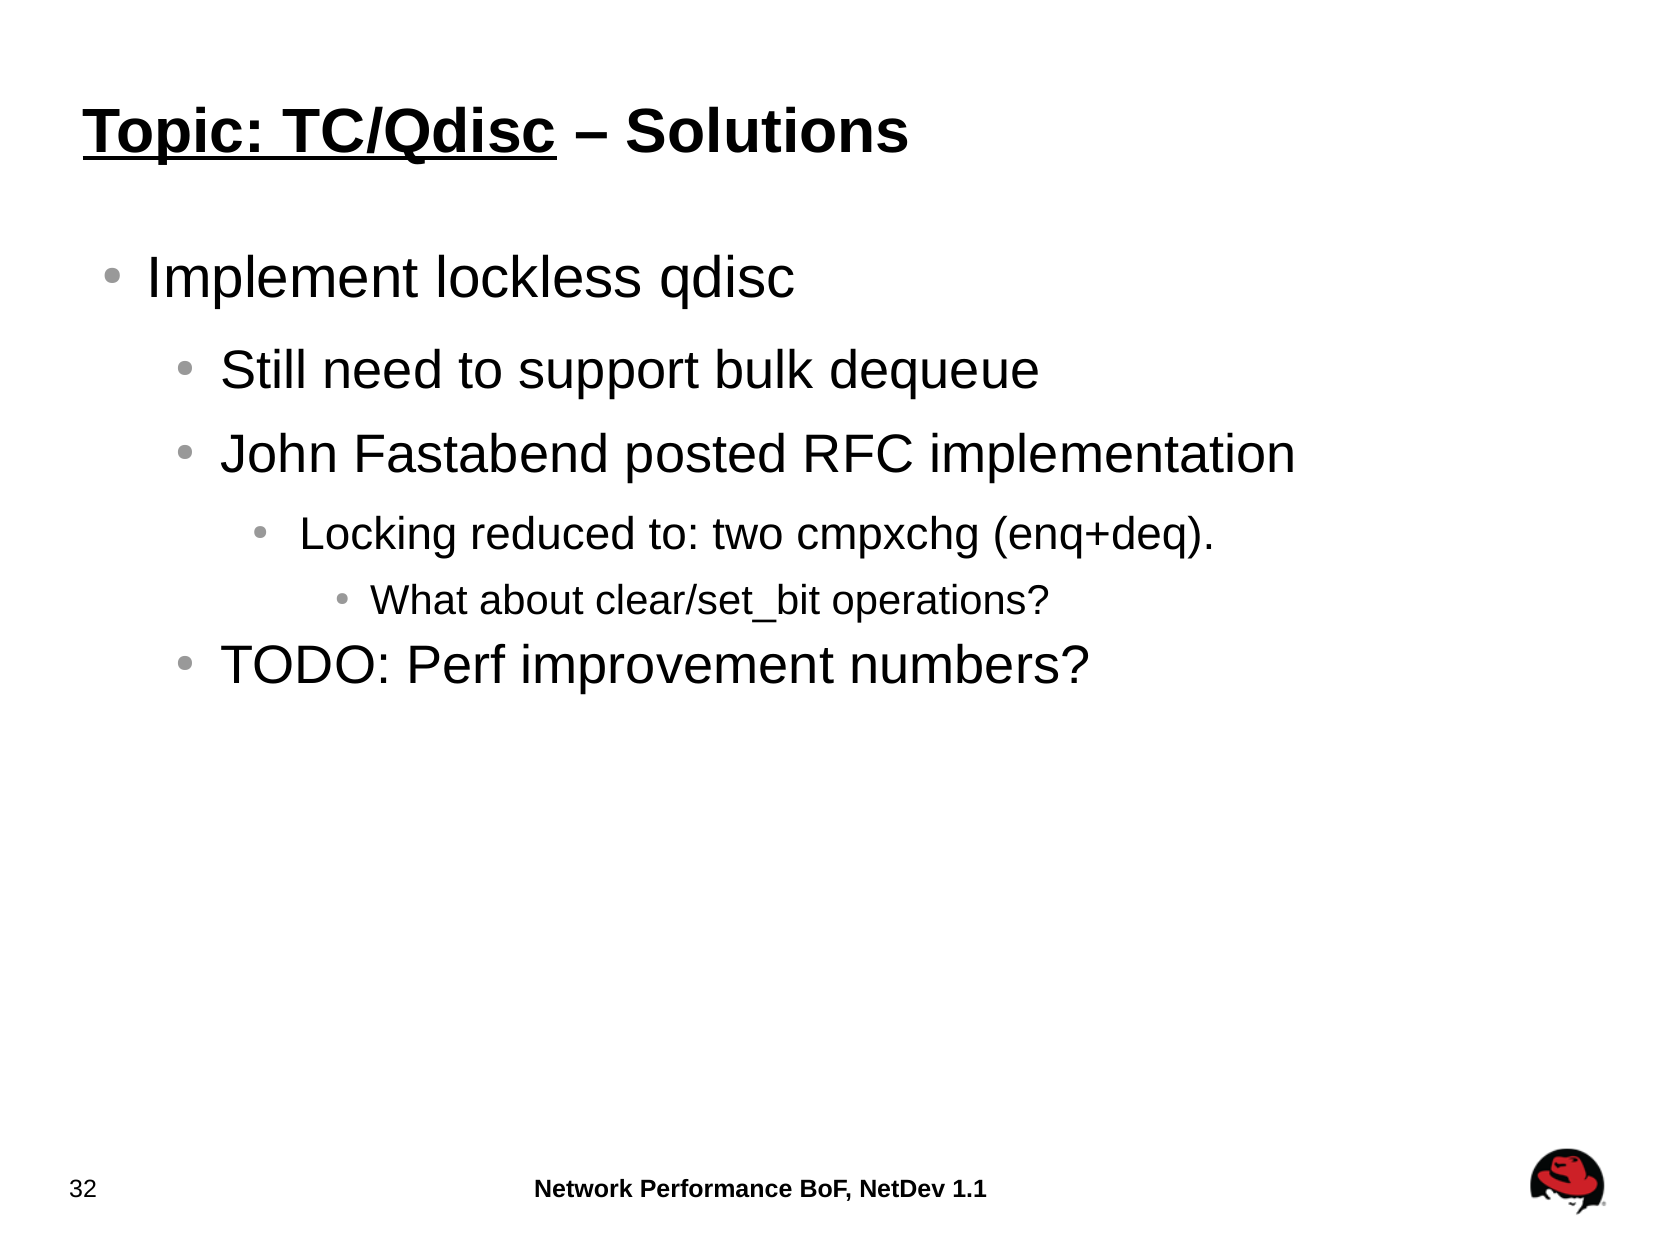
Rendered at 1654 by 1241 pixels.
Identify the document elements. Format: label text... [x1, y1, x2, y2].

title Topic: TC/Qdisc – Solutions [82, 37, 1571, 226]
picture [1529, 1146, 1612, 1224]
list Implement lockless qdisc Still need to support bulk dequeue John Fastabend posted RFC implementation Locking reduced to: two cmpxchg (enq+deq). What about clear/set_bit operations? TODO: Perf improvement numbers? [86, 244, 1575, 1039]
